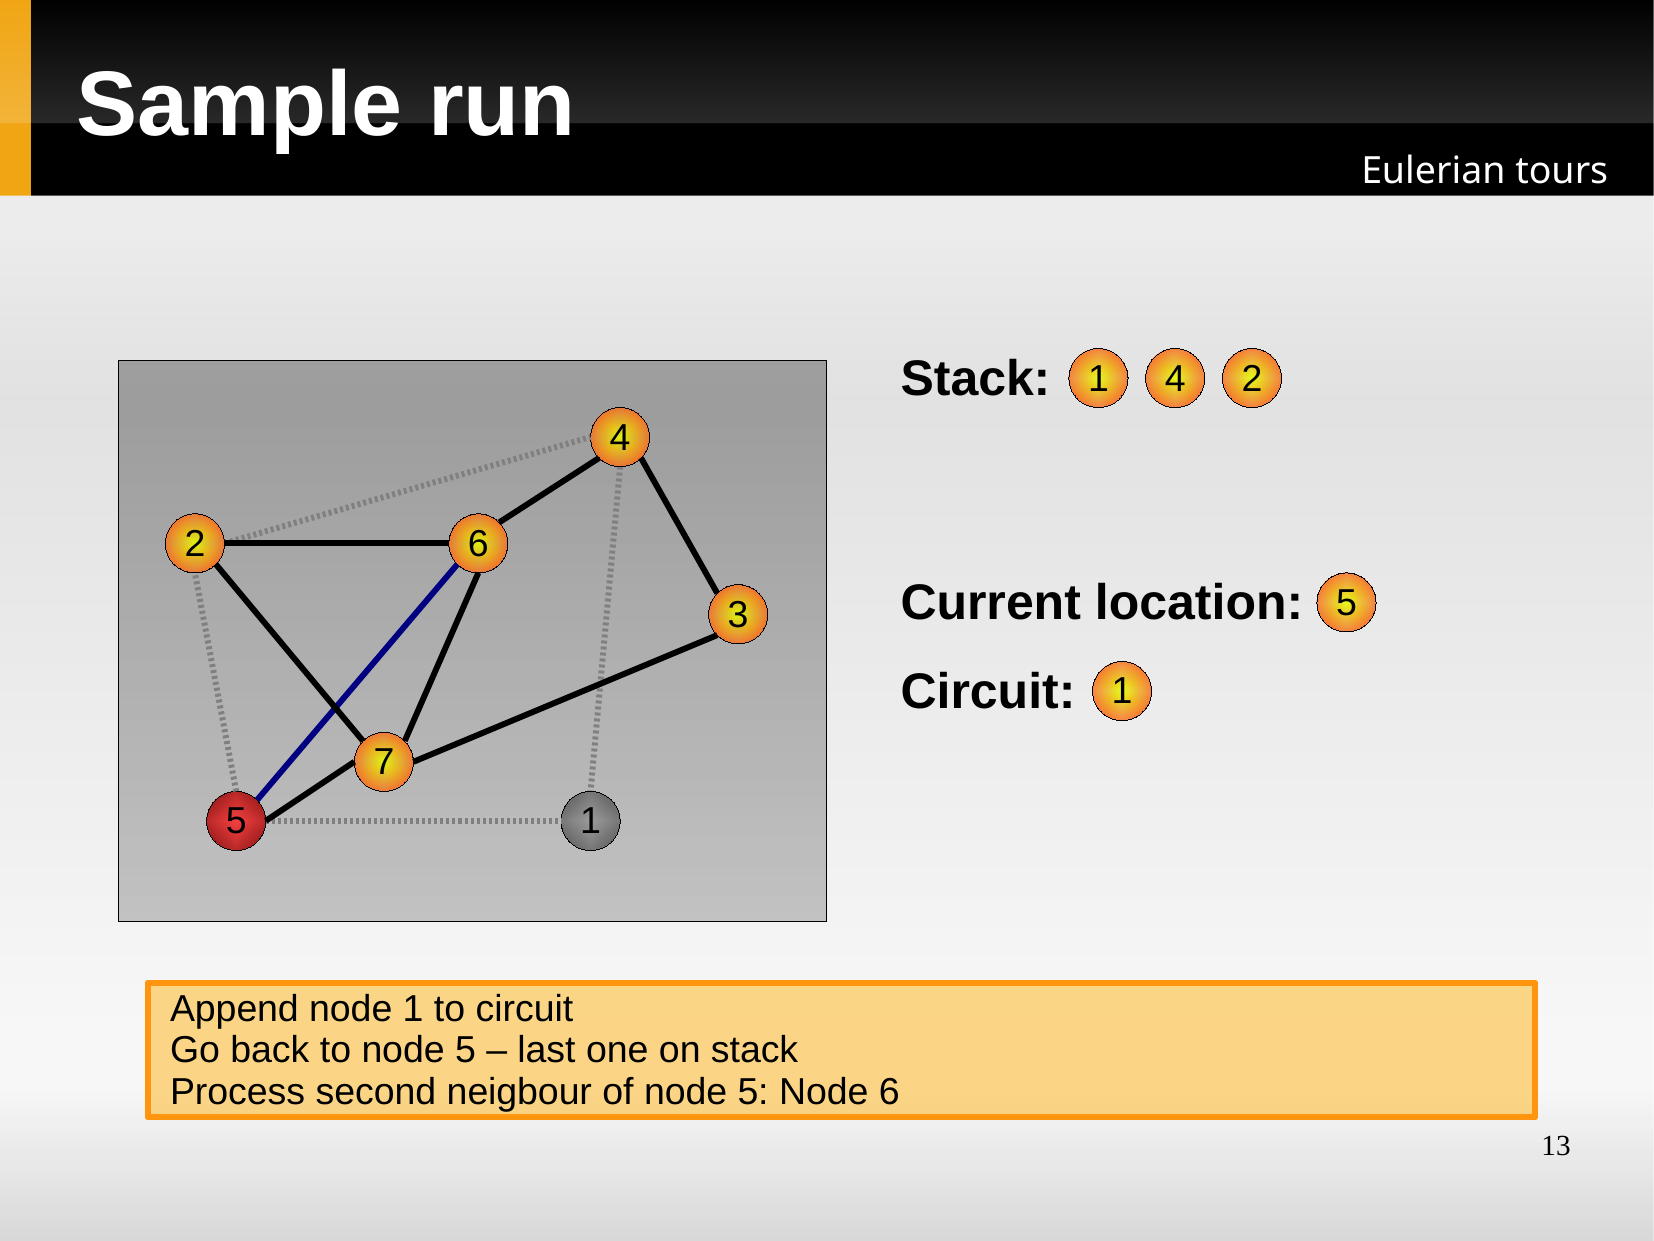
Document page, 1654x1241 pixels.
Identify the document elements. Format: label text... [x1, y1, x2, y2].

text_box 2 [165, 513, 225, 573]
text_box 5 [1316, 572, 1377, 632]
text_box 4 [590, 407, 650, 467]
text_box 4 [1145, 348, 1205, 408]
text_box 6 [448, 513, 508, 573]
picture [0, 0, 1654, 1241]
text_box 1 [561, 791, 621, 851]
text_box Append node 1 to circuit Go back to node 5 – last one on stack Process second neigbour of node 5: Node 6 [147, 982, 1536, 1118]
text_box 1 [1092, 661, 1152, 721]
text_box Circuit: [885, 655, 1093, 727]
text_box 3 [708, 584, 768, 644]
text_box 2 [1222, 348, 1282, 408]
text_box 7 [354, 732, 414, 792]
text_box Stack: [885, 342, 1123, 414]
text_box 1 [1068, 348, 1129, 408]
text_box [118, 360, 827, 922]
text_box 5 [206, 791, 266, 851]
title Sample run [76, 0, 1565, 208]
text_box Current location: [885, 567, 1359, 638]
